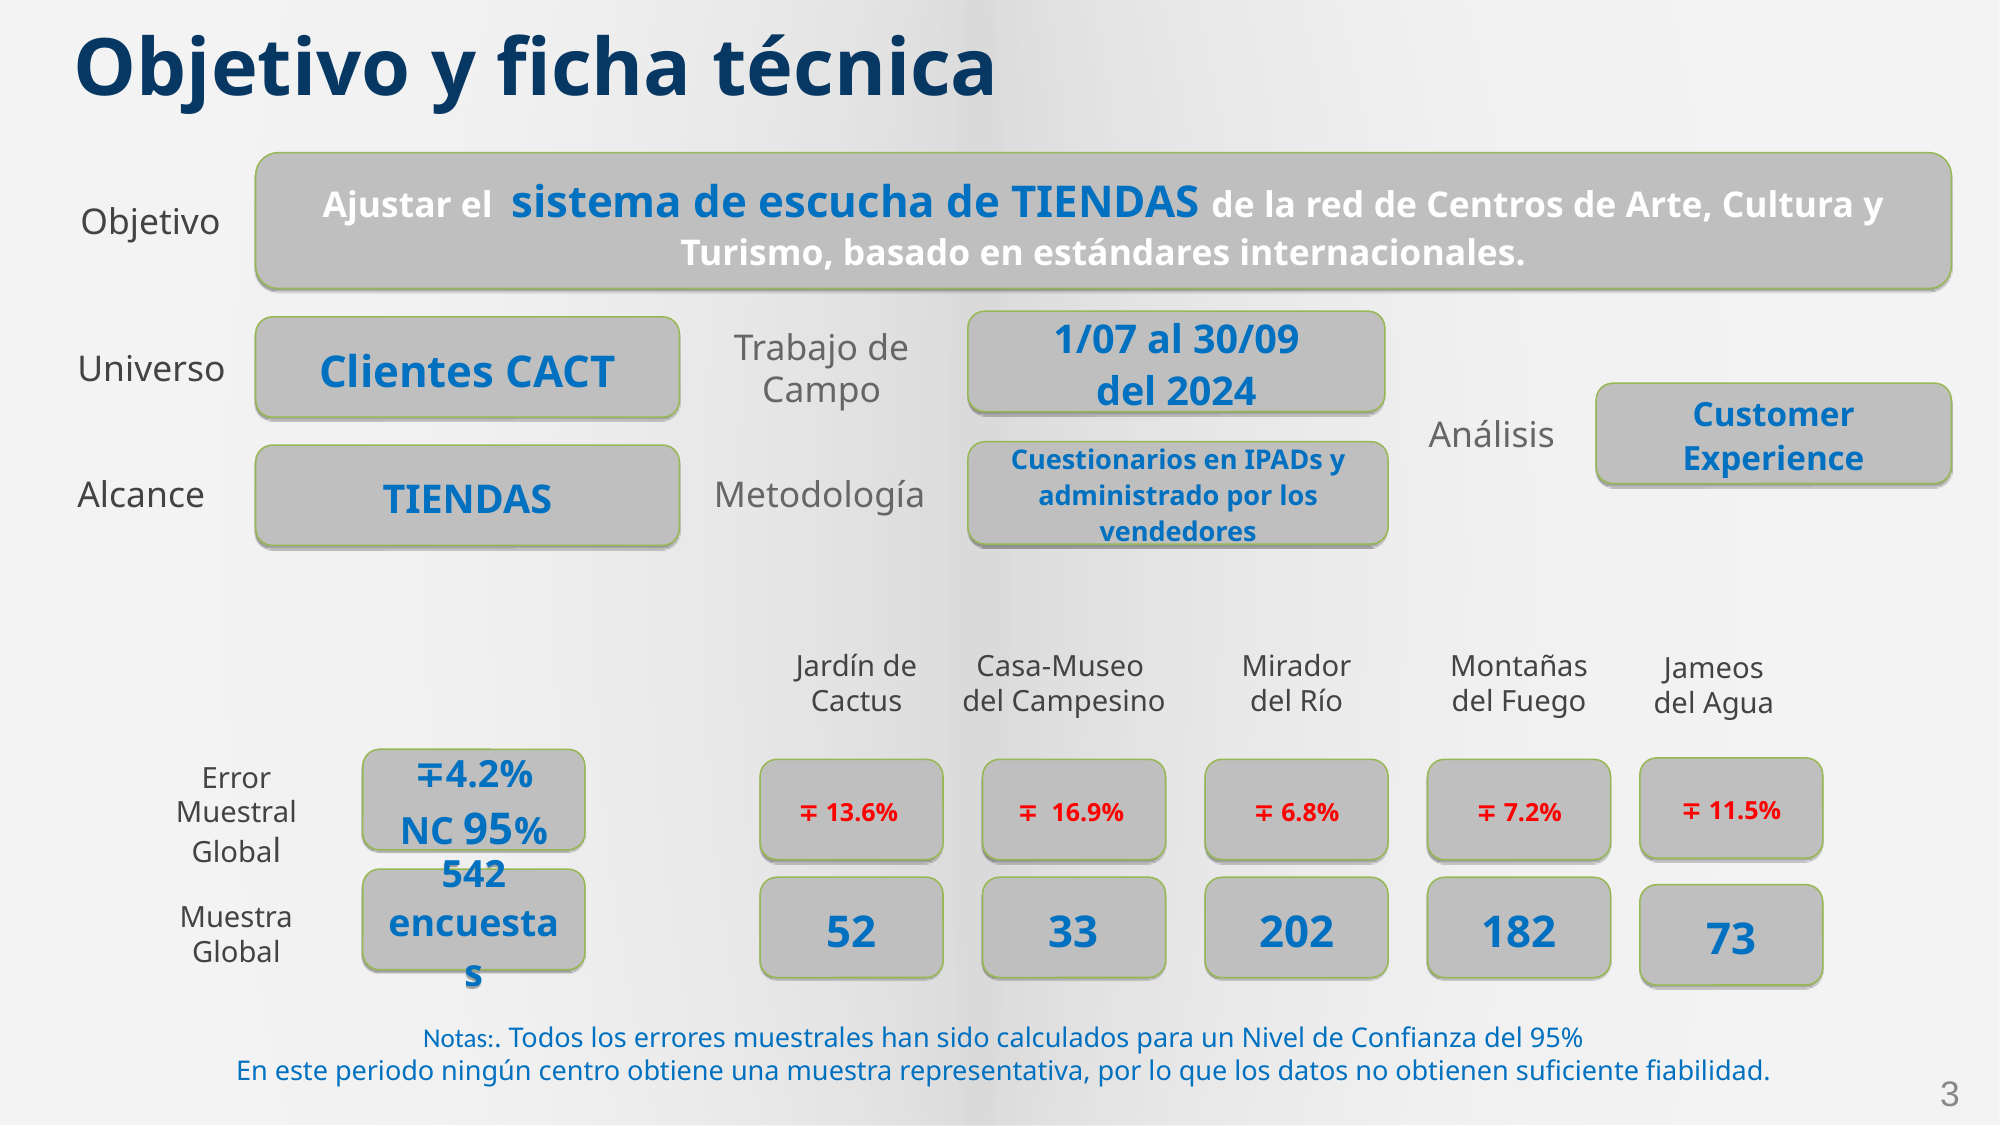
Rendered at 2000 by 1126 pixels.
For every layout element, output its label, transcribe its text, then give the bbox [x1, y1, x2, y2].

text_box Montañas del Fuego [1427, 629, 1611, 736]
text_box Error Muestral Global [123, 749, 350, 879]
text_box Jameos del Agua [1622, 631, 1806, 738]
text_box Objetivo [46, 190, 255, 251]
text_box 182 [1427, 877, 1611, 978]
text_box Metodología [682, 462, 967, 524]
text_box Cuestionarios en IPADs y administrado por los vendedores [967, 441, 1389, 545]
text_box Notas:. Todos los errores muestrales han sido calculados para un Nivel de Confianza del 95% En este periodo ningún centro obtiene una muestra representativa, por lo que los datos no obtienen suficiente fiabilidad. [54, 1011, 1952, 1063]
text_box Mirador del Río [1205, 629, 1389, 736]
text_box 1/07 al 30/09 del 2024 [967, 311, 1385, 412]
text_box Alcance [36, 462, 255, 524]
text_box ∓ 11.5% [1639, 757, 1823, 859]
text_box 52 [760, 877, 944, 978]
text_box ∓ 7.2% [1427, 759, 1611, 860]
text_box TIENDAS [255, 445, 680, 546]
text_box 73 [1639, 884, 1823, 986]
text_box ∓ 16.9% [982, 759, 1166, 860]
text_box Clientes CACT [255, 316, 679, 418]
text_box Jardín de Cactus [745, 629, 943, 736]
title Objetivo y ficha técnica [55, 2, 1934, 126]
text_box ∓4.2% NC 95% [362, 749, 585, 850]
text_box Trabajo de Campo [679, 315, 964, 419]
text_box 202 [1205, 877, 1389, 978]
text_box Ajustar el sistema de escucha de TIENDAS de la red de Centros de Arte, Cultura y Turismo, basado en estándares internacionales. [255, 152, 1952, 289]
text_box 542 encuestas [362, 869, 585, 970]
slide_number 3 [1609, 1062, 1960, 1122]
text_box Análisis [1387, 402, 1596, 464]
text_box 33 [982, 877, 1166, 978]
text_box ∓ 6.8% [1205, 759, 1389, 860]
text_box Muestra Global [121, 888, 352, 978]
text_box Customer Experience [1596, 383, 1952, 484]
text_box Universo [47, 336, 255, 398]
text_box ∓ 13.6% [760, 759, 944, 860]
text_box Casa-Museo del Campesino [943, 629, 1185, 736]
